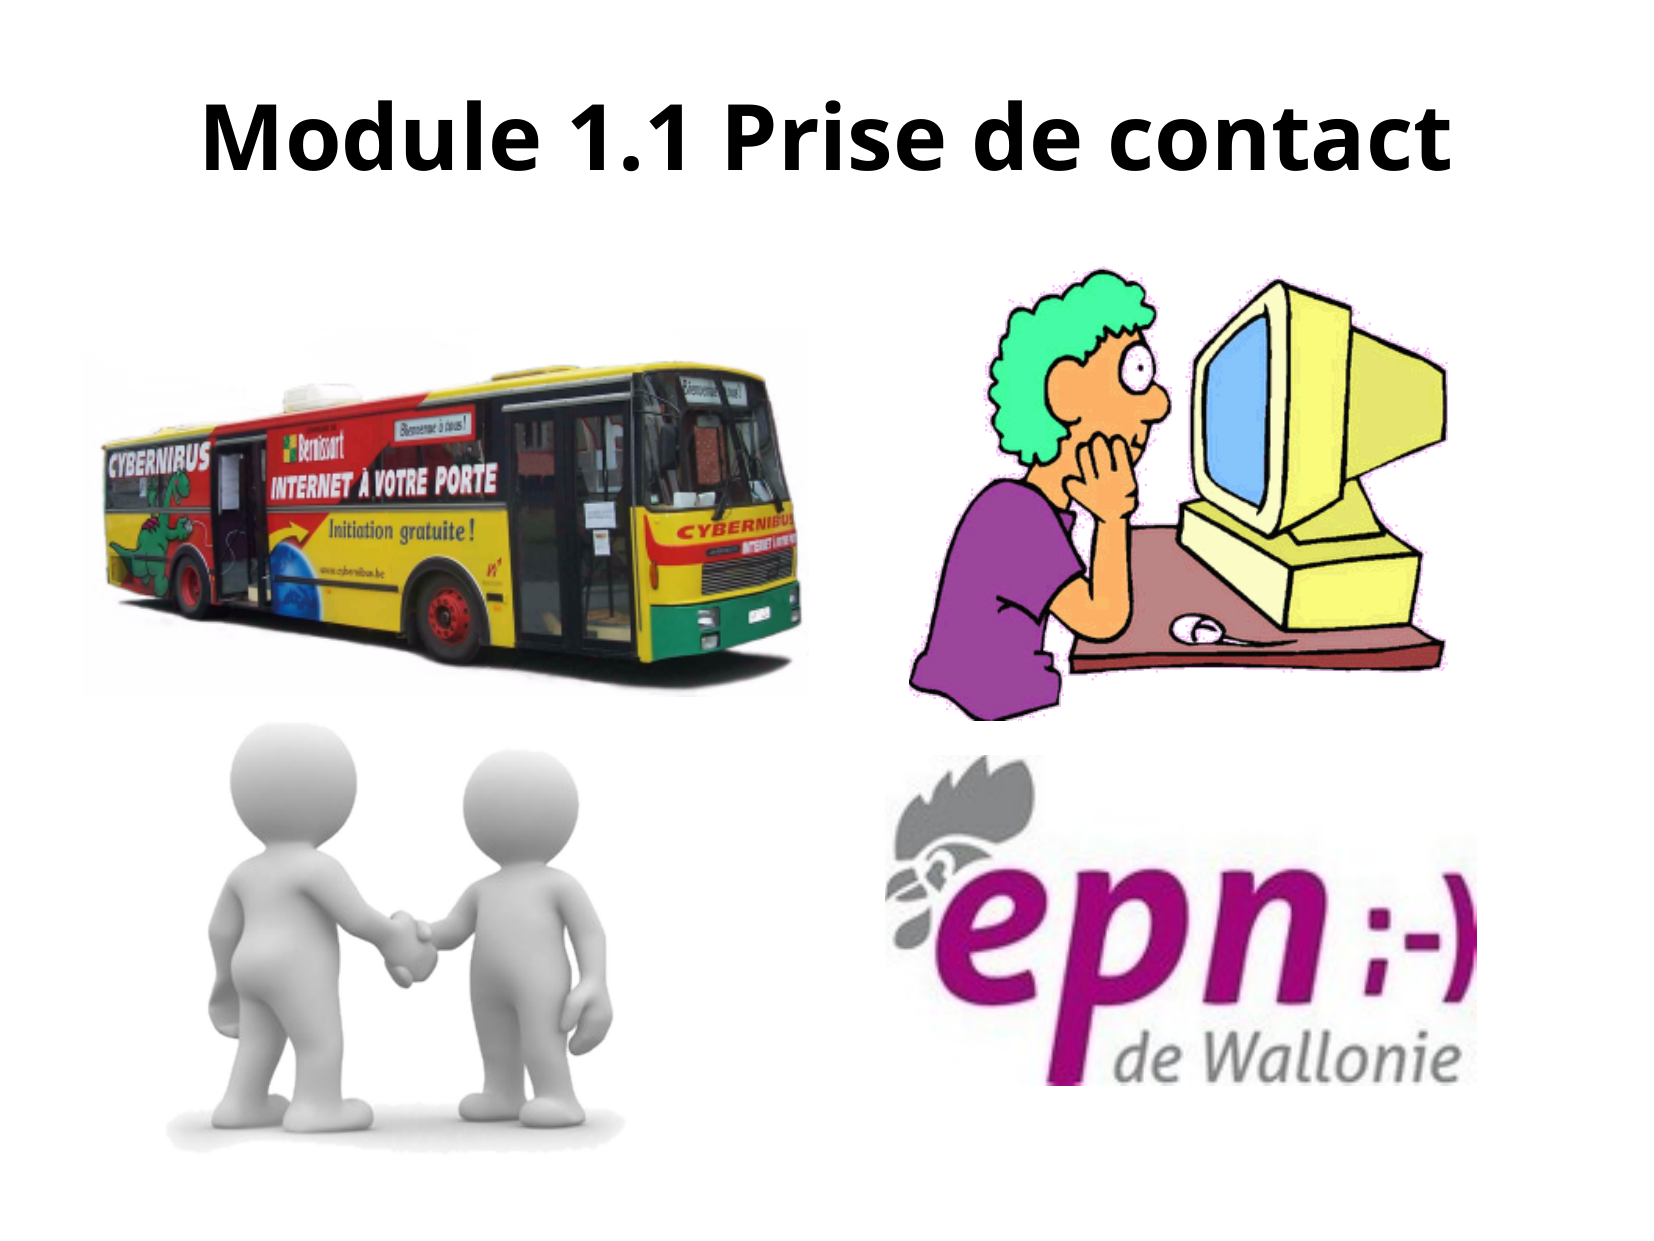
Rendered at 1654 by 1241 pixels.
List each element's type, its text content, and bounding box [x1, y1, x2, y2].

picture [885, 755, 1477, 1086]
text_box Module 1.1 Prise de contact [82, 56, 1571, 249]
picture [909, 259, 1457, 721]
picture [82, 326, 809, 697]
picture [165, 720, 629, 1158]
